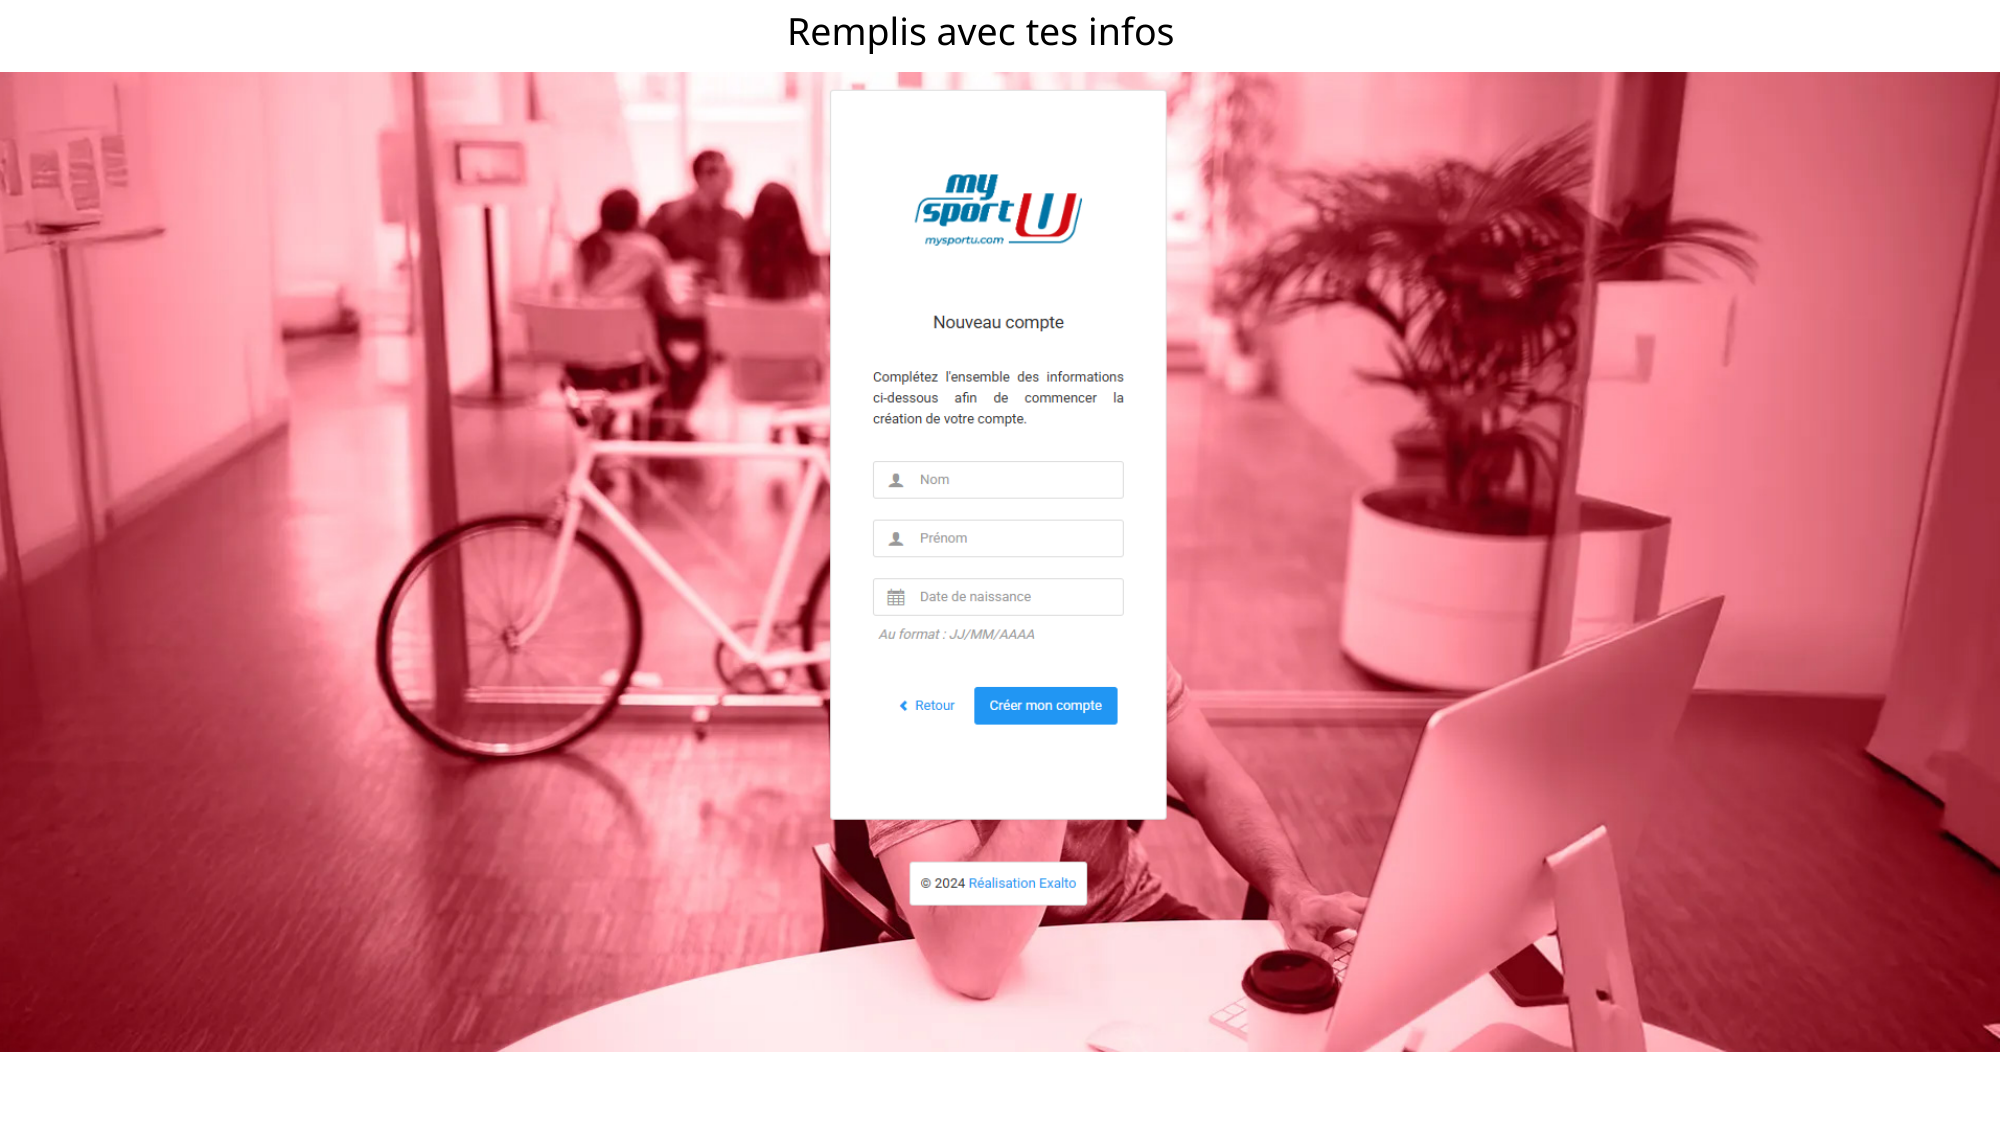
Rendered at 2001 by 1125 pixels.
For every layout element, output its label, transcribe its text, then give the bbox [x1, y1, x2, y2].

text_box Remplis avec tes infos [772, 0, 1229, 61]
picture [0, 72, 2000, 1053]
